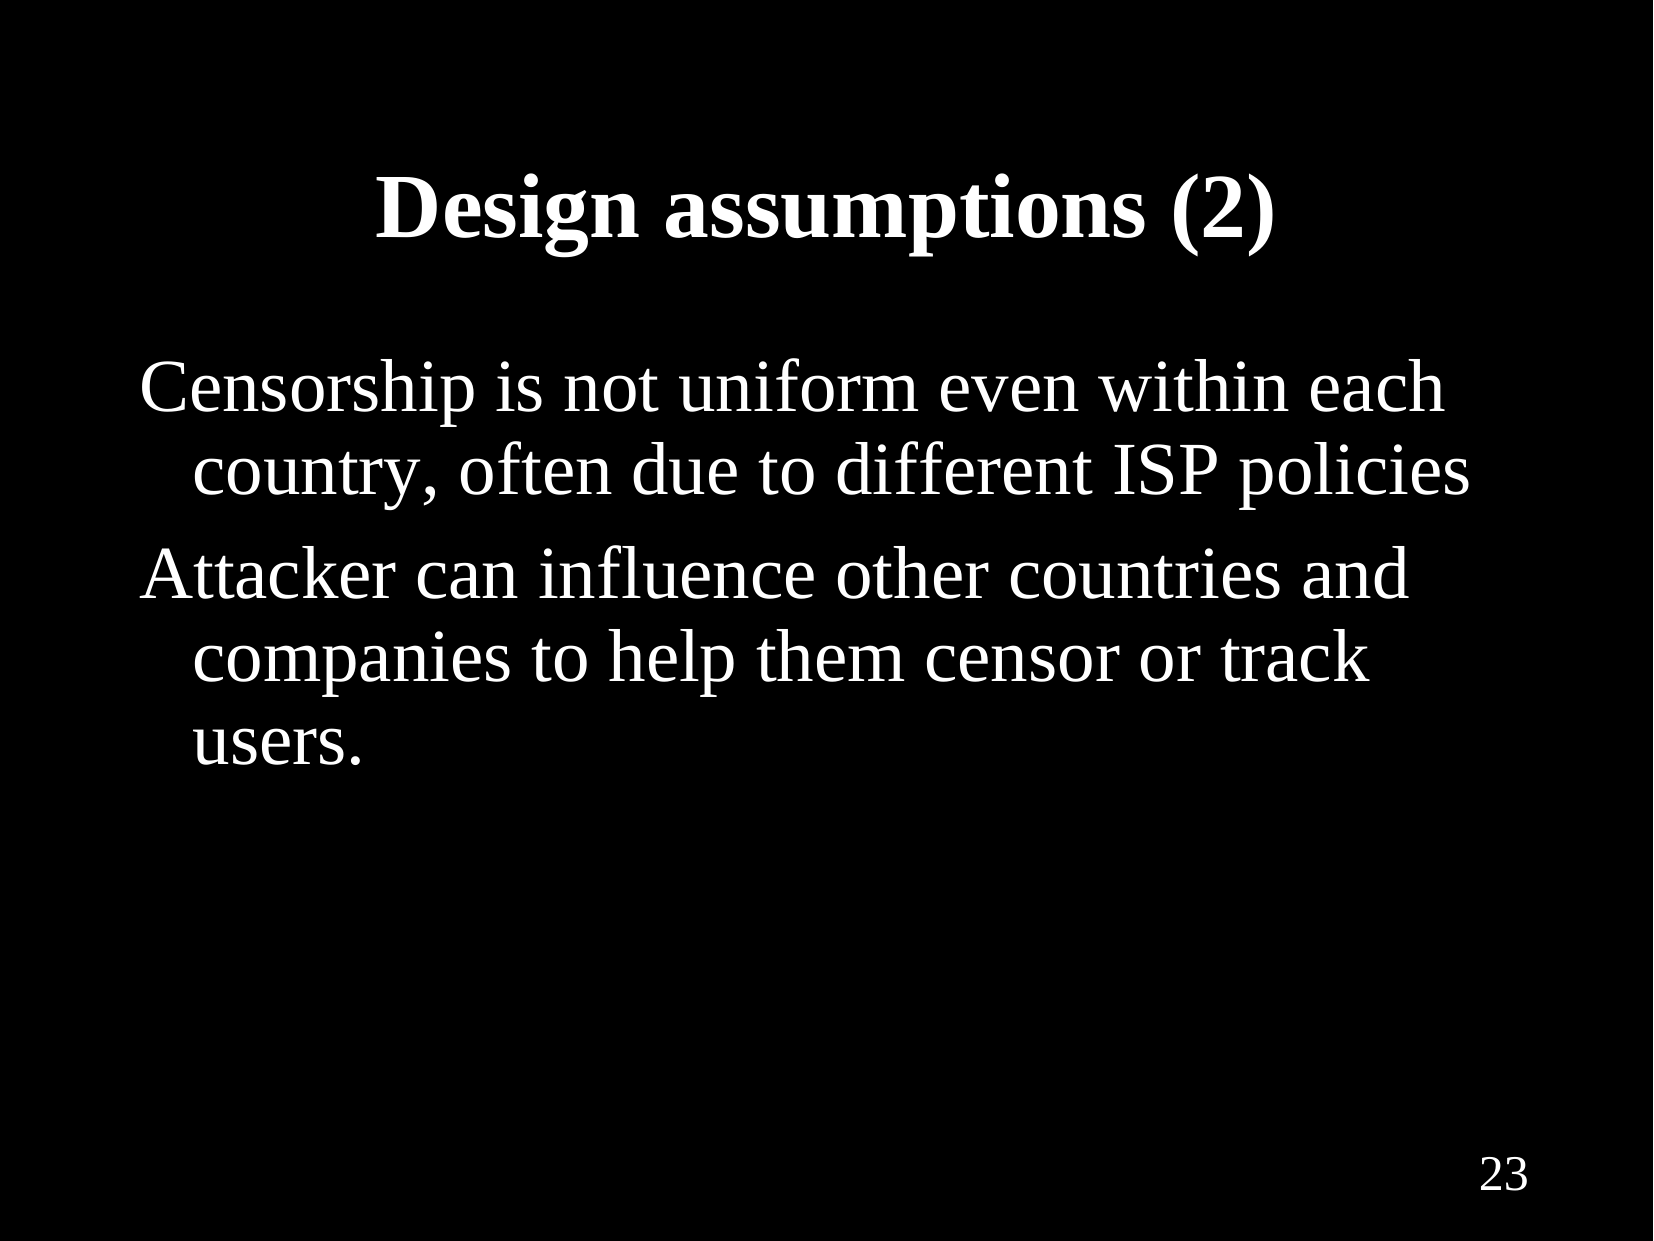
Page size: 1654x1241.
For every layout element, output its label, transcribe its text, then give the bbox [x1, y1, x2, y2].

list Censorship is not uniform even within each country, often due to different ISP policies Attacker can influence other countries and companies to help them censor or track users. [121, 344, 1534, 1127]
title Design assumptions (2) [121, 102, 1534, 311]
